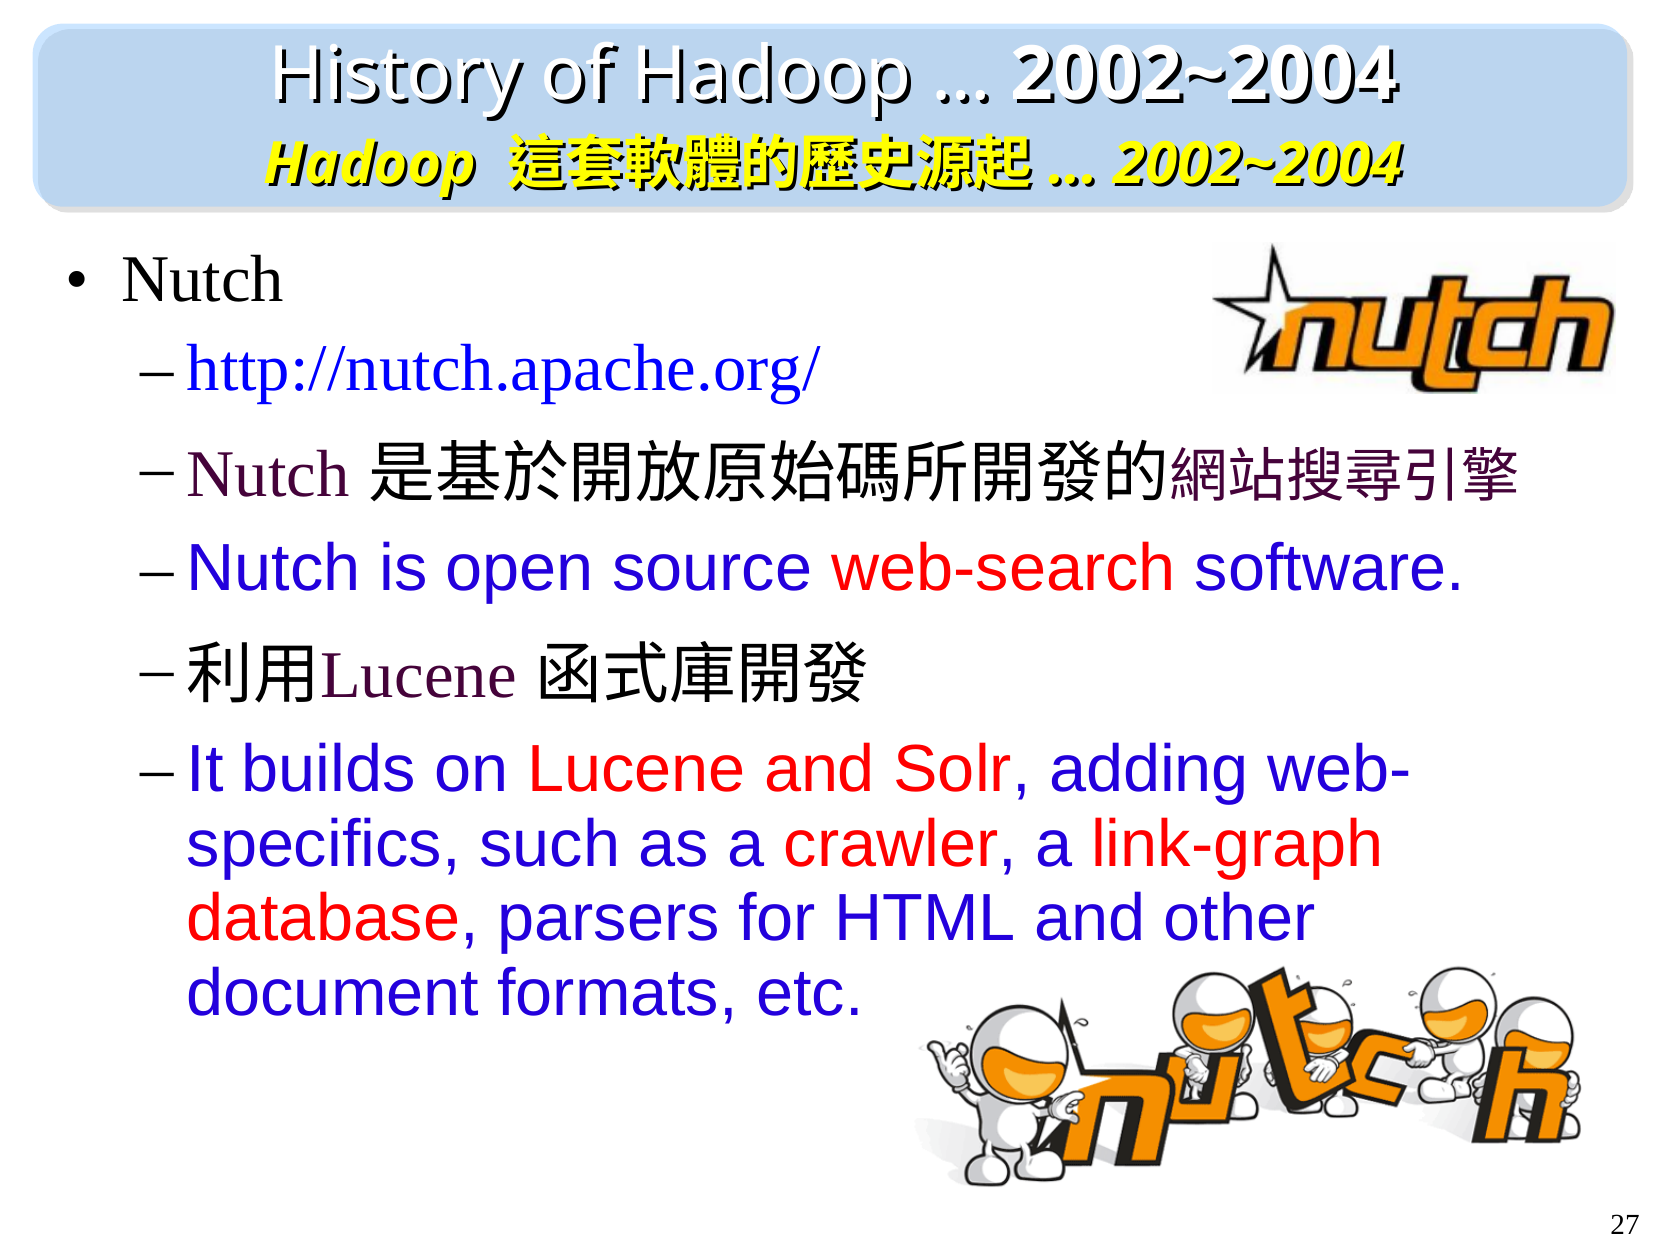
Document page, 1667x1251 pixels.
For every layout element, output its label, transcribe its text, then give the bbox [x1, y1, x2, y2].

picture [890, 956, 1619, 1197]
picture [1212, 242, 1616, 394]
text_box [32, 23, 1628, 207]
title History of Hadoop … 2002~2004 Hadoop 這套軟體的歷史源起... 2002~2004 [124, 18, 1542, 204]
list Nutch http://nutch.apache.org/ Nutch 是基於開放原始碼所開發的網站搜尋引擎 Nutch is open source web-search software. 利用Lucene 函式庫開發 It builds on Lucene and Solr, adding web-specifics, such as a crawler, a link-graph database, parsers for HTML and other document formats, etc. [64, 242, 1613, 1068]
